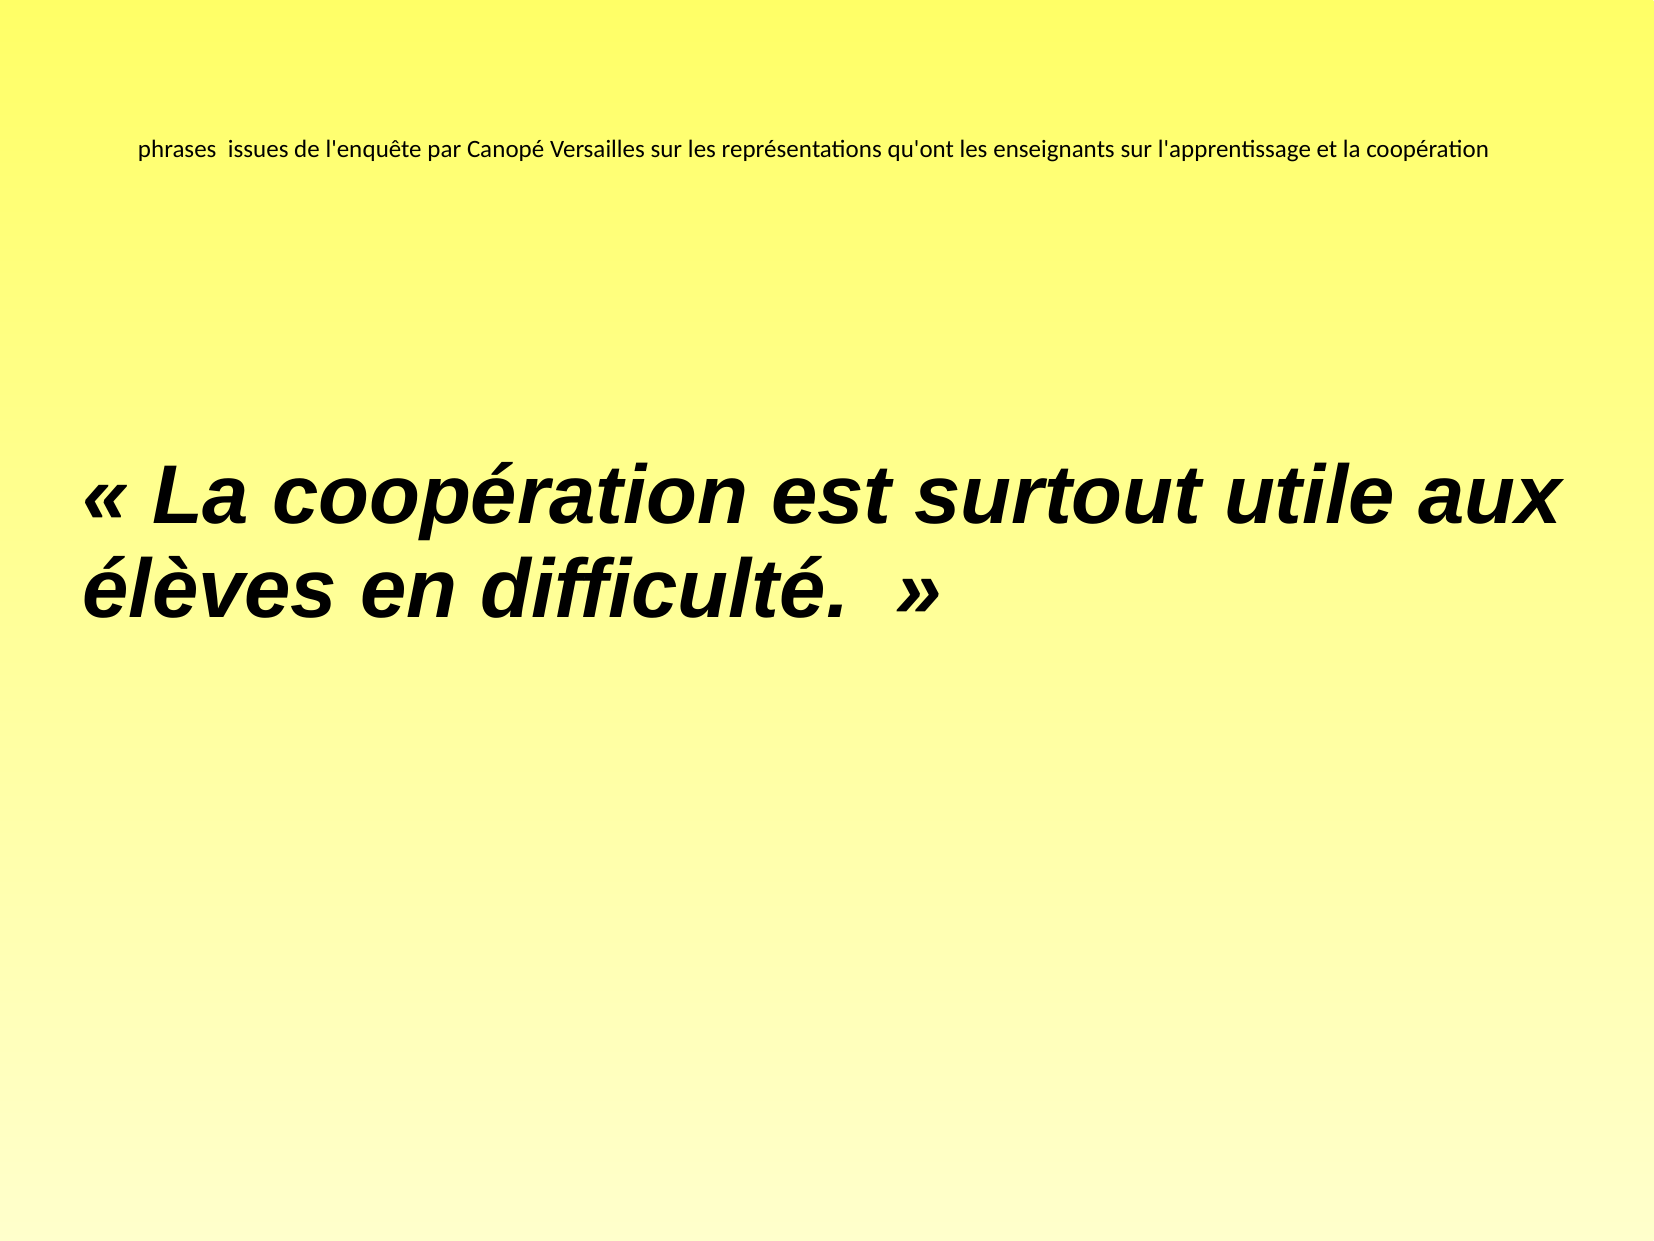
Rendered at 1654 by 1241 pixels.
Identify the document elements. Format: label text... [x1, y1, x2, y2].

title phrases issues de l'enquête par Canopé Versailles sur les représentations qu'ont les enseignants sur l'apprentissage et la coopération [70, 47, 1559, 255]
list « La coopération est surtout utile aux élèves en difficulté. » [82, 448, 1571, 1169]
